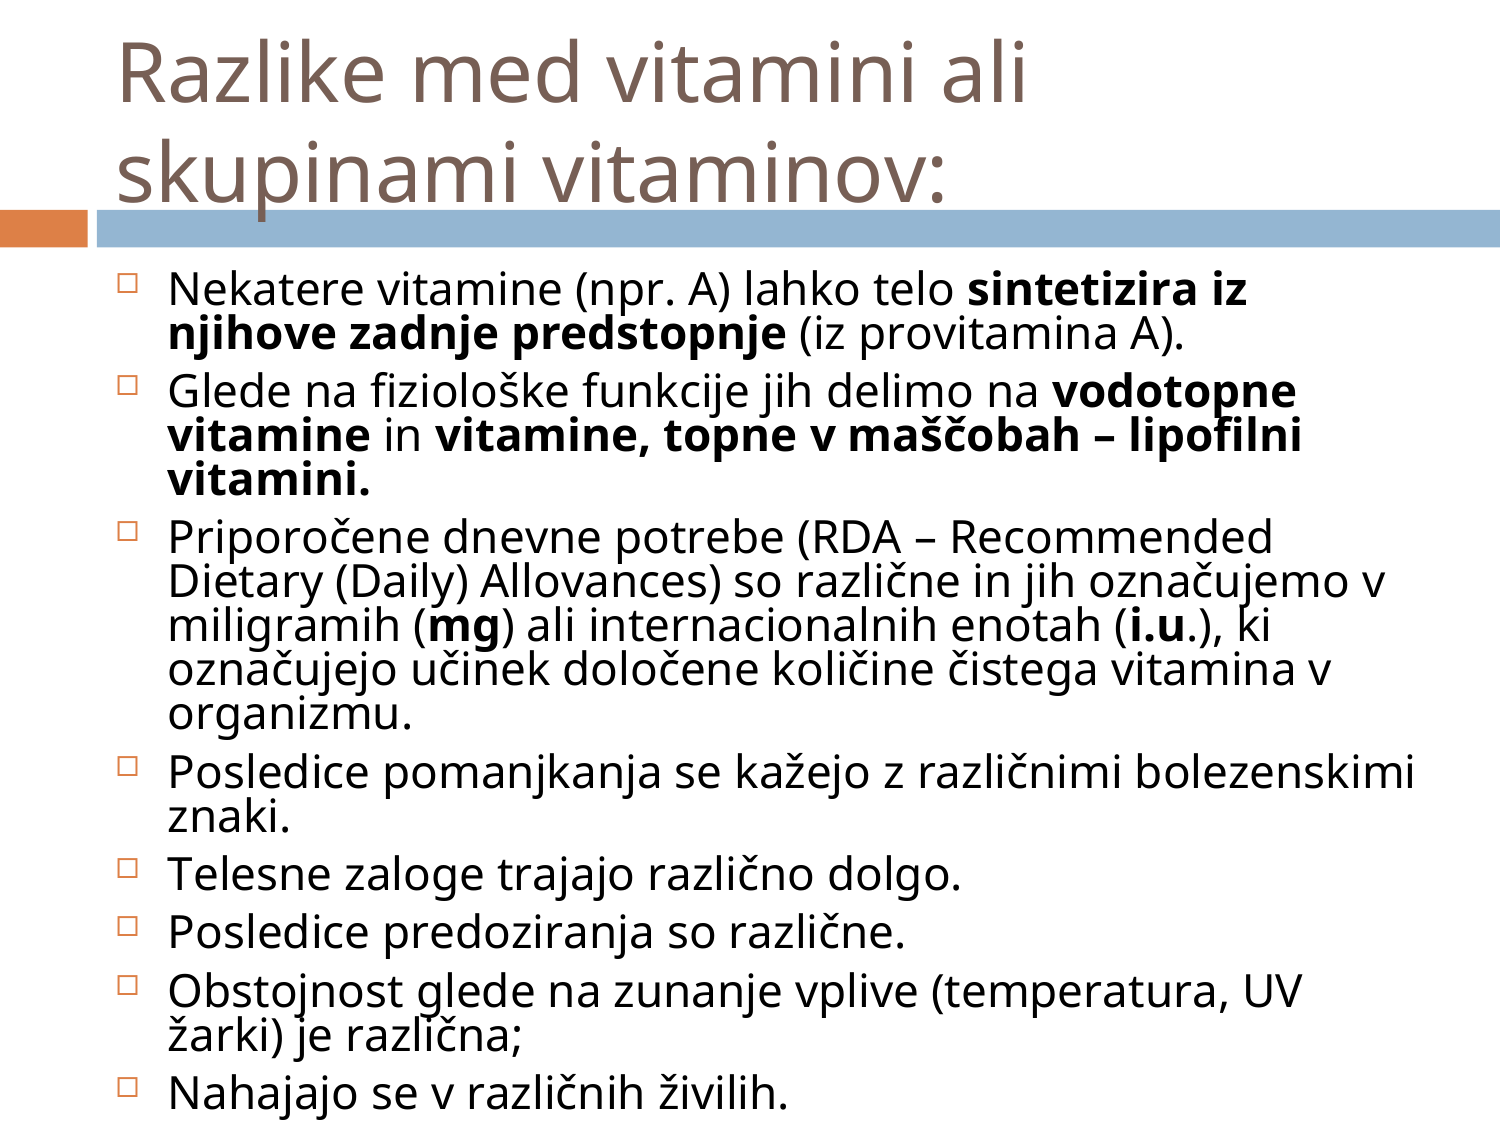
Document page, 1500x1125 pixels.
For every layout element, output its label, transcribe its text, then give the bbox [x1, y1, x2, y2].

list Nekatere vitamine (npr. A) lahko telo sintetizira iz njihove zadnje predstopnje (iz provitamina A). Glede na fiziološke funkcije jih delimo na vodotopne vitamine in vitamine, topne v maščobah – lipofilni vitamini. Priporočene dnevne potrebe (RDA – Recommended Dietary (Daily) Allovances) so različne in jih označujemo v miligramih (mg) ali internacionalnih enotah (i.u.), ki označujejo učinek določene količine čistega vitamina v organizmu. Posledice pomanjkanja se kažejo z različnimi bolezenskimi znaki. Telesne zaloge trajajo različno dolgo. Posledice predoziranja so različne. Obstojnost glede na zunanje vplive (temperatura, UV žarki) je različna; Nahajajo se v različnih živilih. [100, 262, 1438, 1125]
title Razlike med vitamini ali skupinami vitaminov: [100, 11, 1438, 227]
